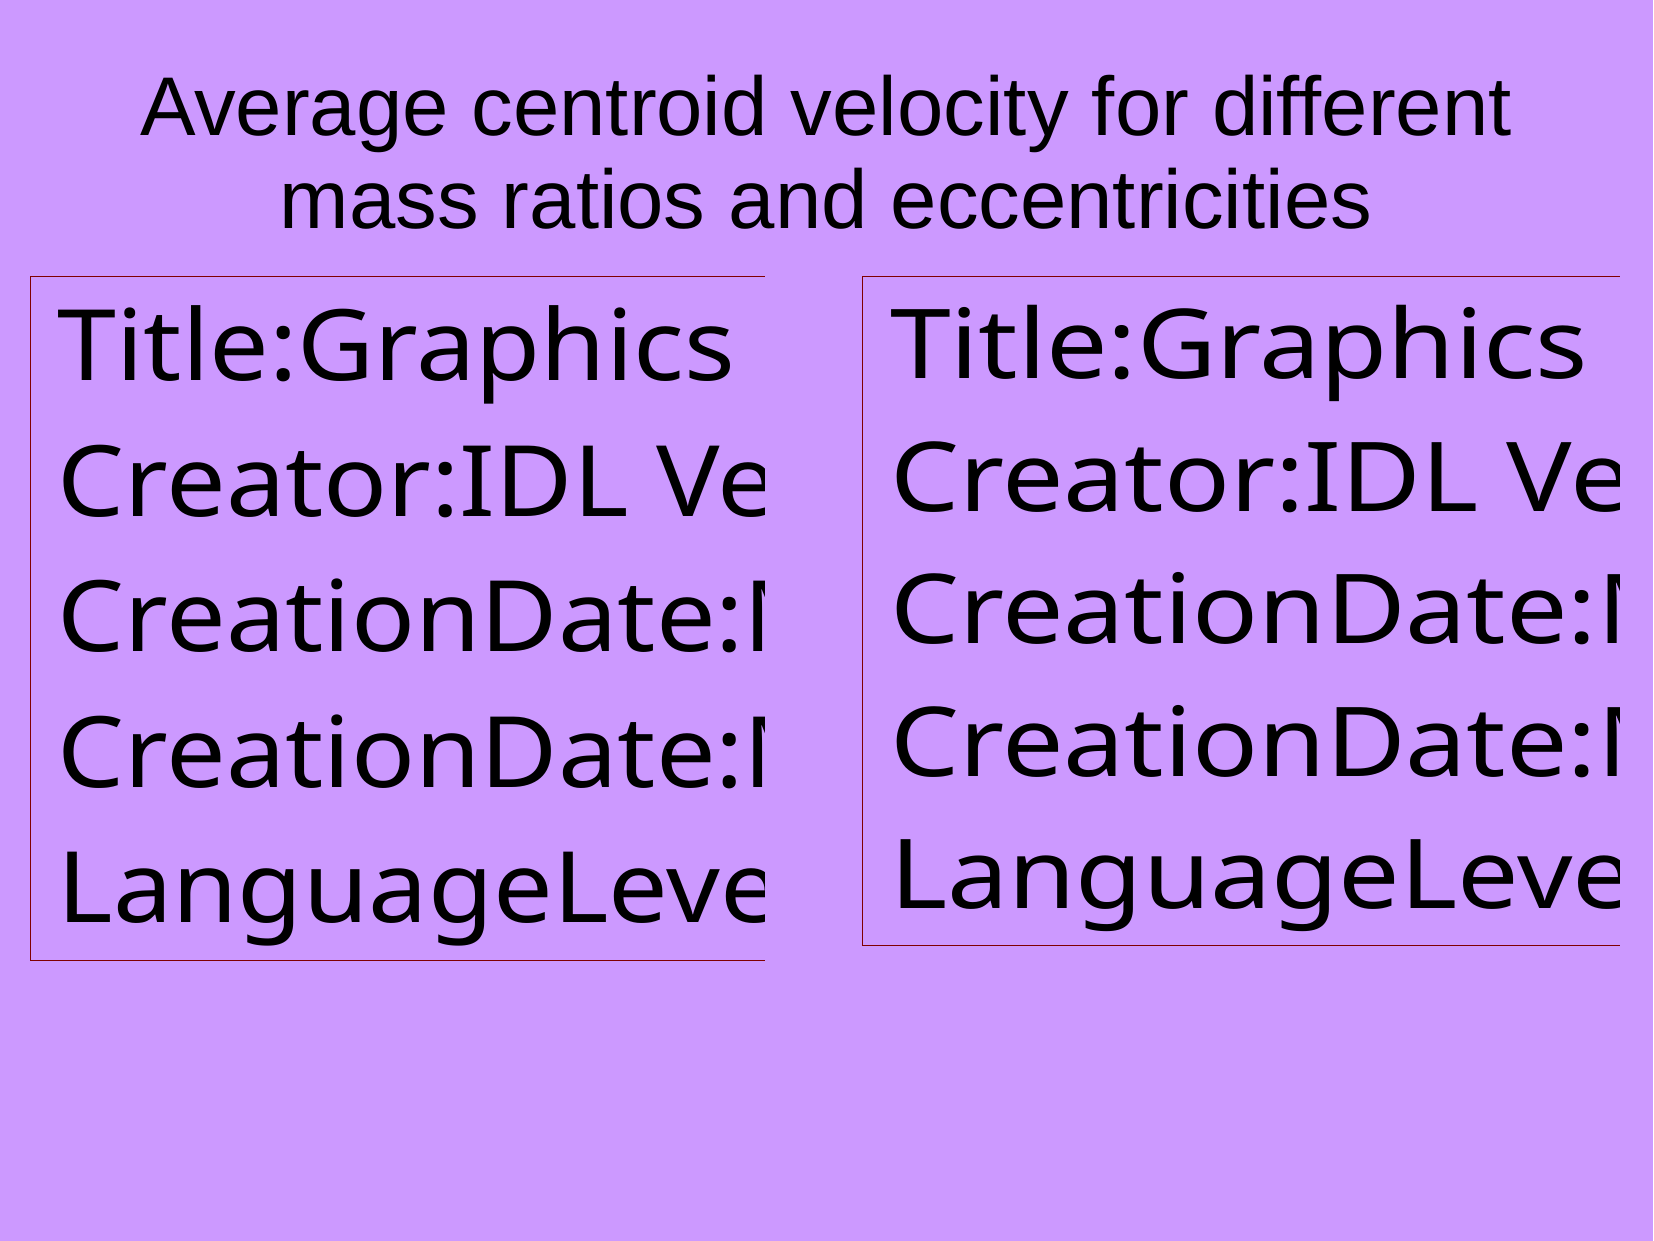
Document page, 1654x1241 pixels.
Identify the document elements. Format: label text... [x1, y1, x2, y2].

title Average centroid velocity for different mass ratios and eccentricities [82, 49, 1571, 257]
picture [855, 270, 1621, 946]
picture [23, 270, 766, 961]
